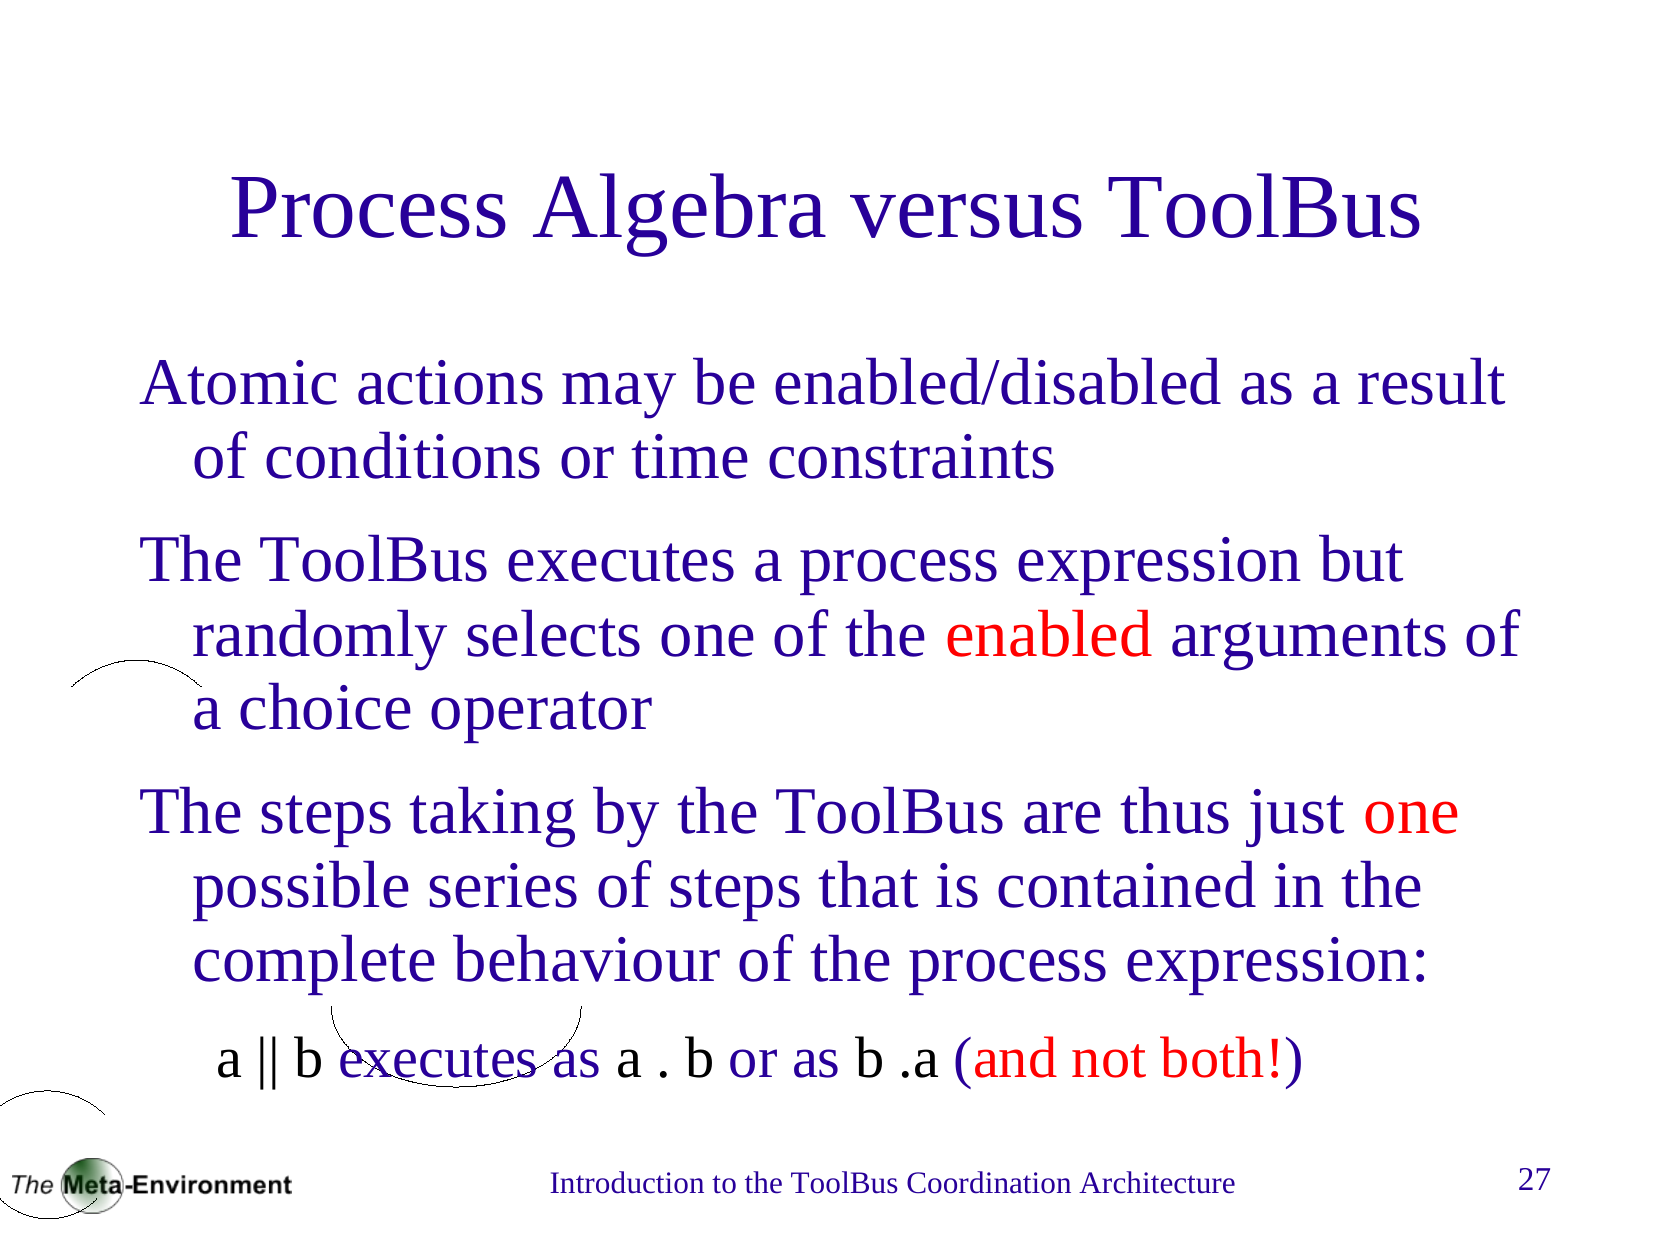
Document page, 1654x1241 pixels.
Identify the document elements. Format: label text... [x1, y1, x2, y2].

list Atomic actions may be enabled/disabled as a result of conditions or time constraints The ToolBus executes a process expression but randomly selects one of the enabled arguments of a choice operator The steps taking by the ToolBus are thus just one possible series of steps that is contained in the complete behaviour of the process expression: a || b executes as a . b or as b .a (and not both!) [121, 344, 1534, 1127]
title Process Algebra versus ToolBus [121, 102, 1534, 311]
picture [12, 1158, 292, 1214]
